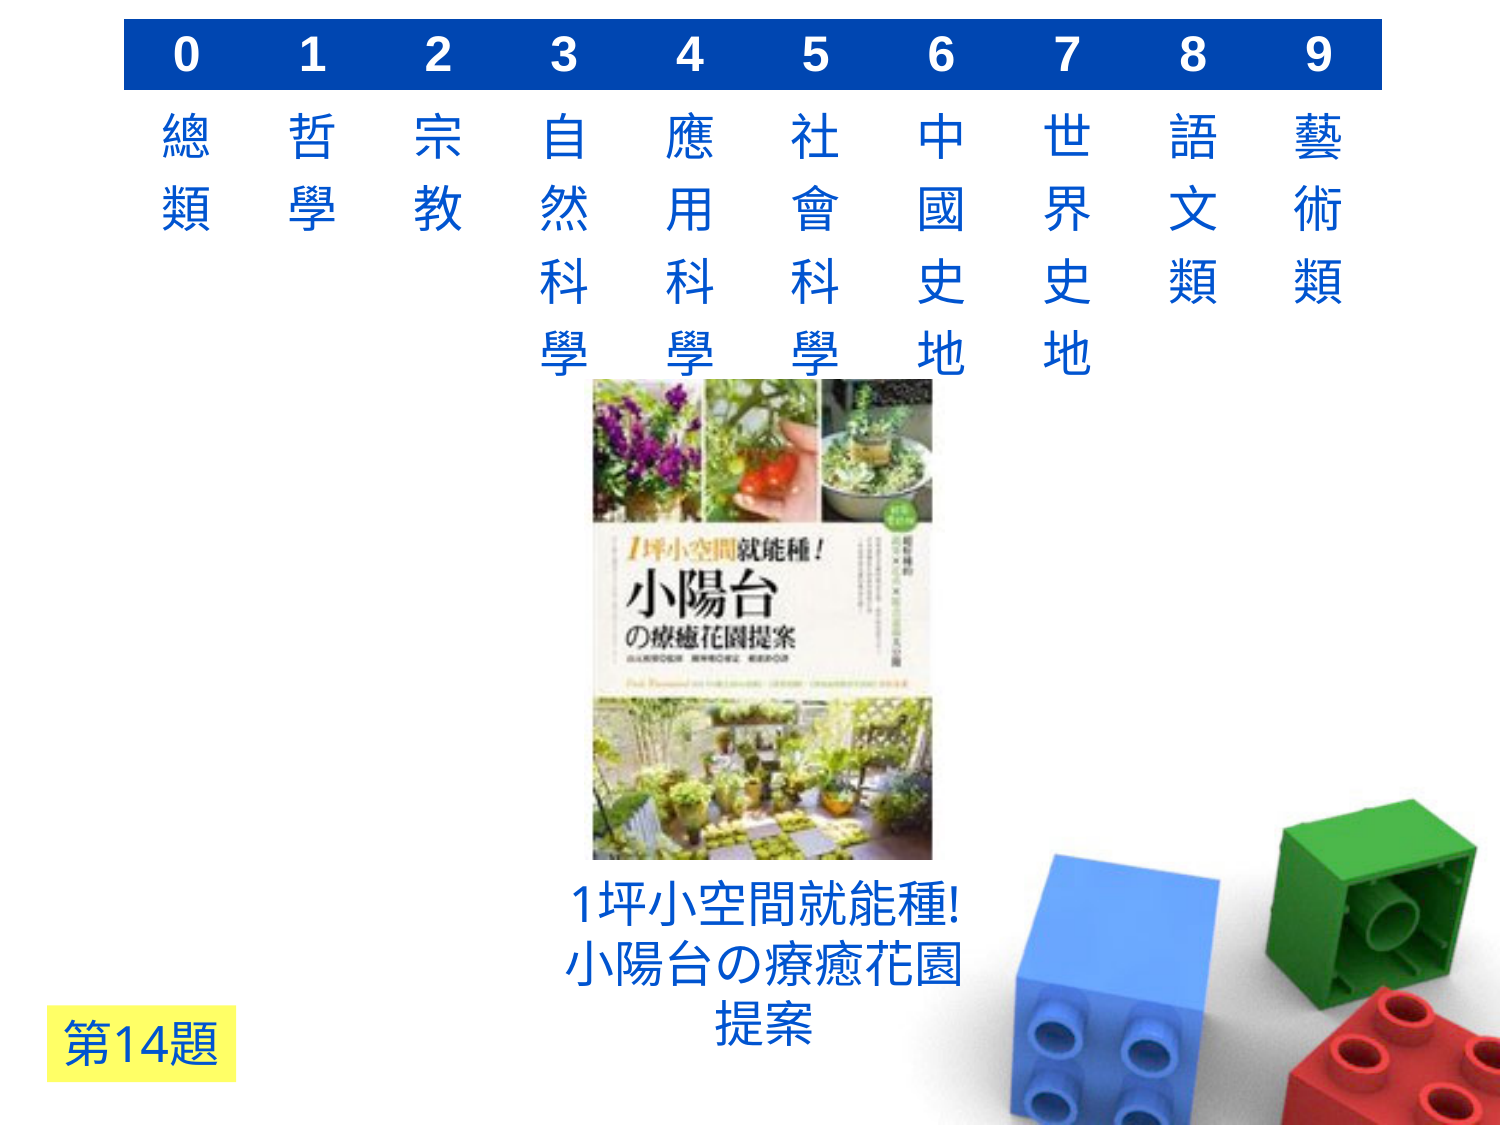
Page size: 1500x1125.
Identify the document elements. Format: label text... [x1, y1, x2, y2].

table_cell 應用科學 [627, 90, 753, 379]
table_cell 世界史地 [1004, 90, 1130, 395]
table_header 1 [250, 19, 376, 90]
table_header 2 [376, 19, 501, 90]
table_cell 藝術類 [1256, 90, 1382, 395]
table_header 3 [501, 19, 627, 90]
table_header 7 [1004, 19, 1130, 90]
table_header 8 [1130, 19, 1256, 90]
table_cell 宗教 [376, 90, 501, 395]
table_header 4 [627, 19, 753, 90]
table_header 0 [124, 19, 250, 90]
picture [249, 187, 1500, 1125]
table_cell 哲學 [250, 90, 376, 395]
table_cell 總類 [124, 90, 250, 395]
table_cell 社會科學 [753, 90, 879, 379]
table_cell 自然科學 [501, 90, 627, 395]
table_header 9 [1256, 19, 1382, 90]
table_header 6 [879, 19, 1004, 90]
text_box 第14題 [47, 1005, 237, 1083]
text_box 1坪小空間就能種!小陽台の療癒花園提案 [543, 864, 987, 1060]
table_cell 語文類 [1130, 90, 1256, 395]
table_header 5 [753, 19, 879, 90]
table_cell 中國史地 [879, 90, 1004, 395]
